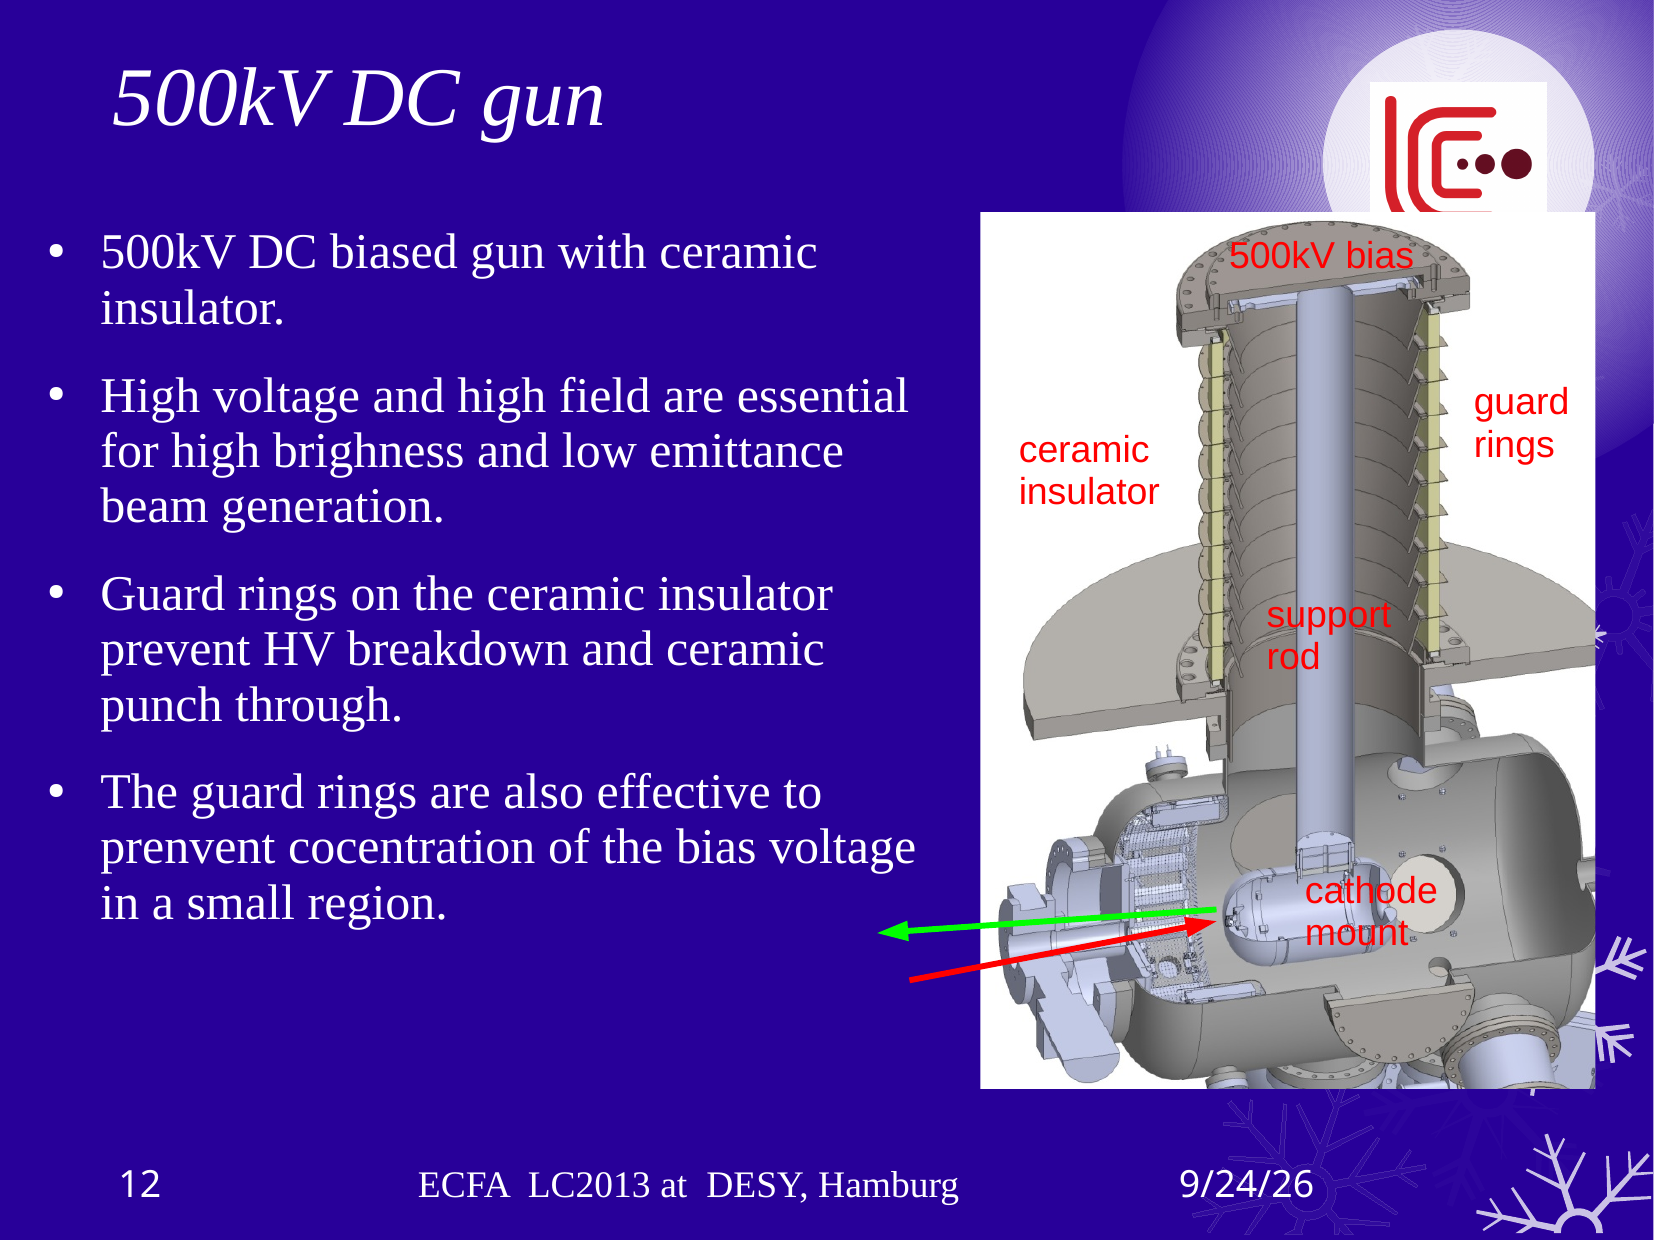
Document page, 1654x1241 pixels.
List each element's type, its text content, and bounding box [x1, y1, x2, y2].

picture [980, 82, 1596, 1089]
text_box guard rings [1459, 373, 1585, 473]
text_box support rod [1251, 586, 1407, 686]
text_box cathode mount [1290, 862, 1453, 962]
list 500kV DC biased gun with ceramic insulator. High voltage and high field are essential for high brighness and low emittance beam generation. Guard rings on the ceramic insulator prevent HV breakdown and ceramic punch through. The guard rings are also effective to prenvent cocentration of the bias voltage in a small region. [29, 224, 951, 1111]
title 500kV DC gun [112, 0, 1400, 231]
text_box ceramic insulator [1003, 420, 1175, 520]
text_box 500kV bias [1214, 226, 1430, 284]
